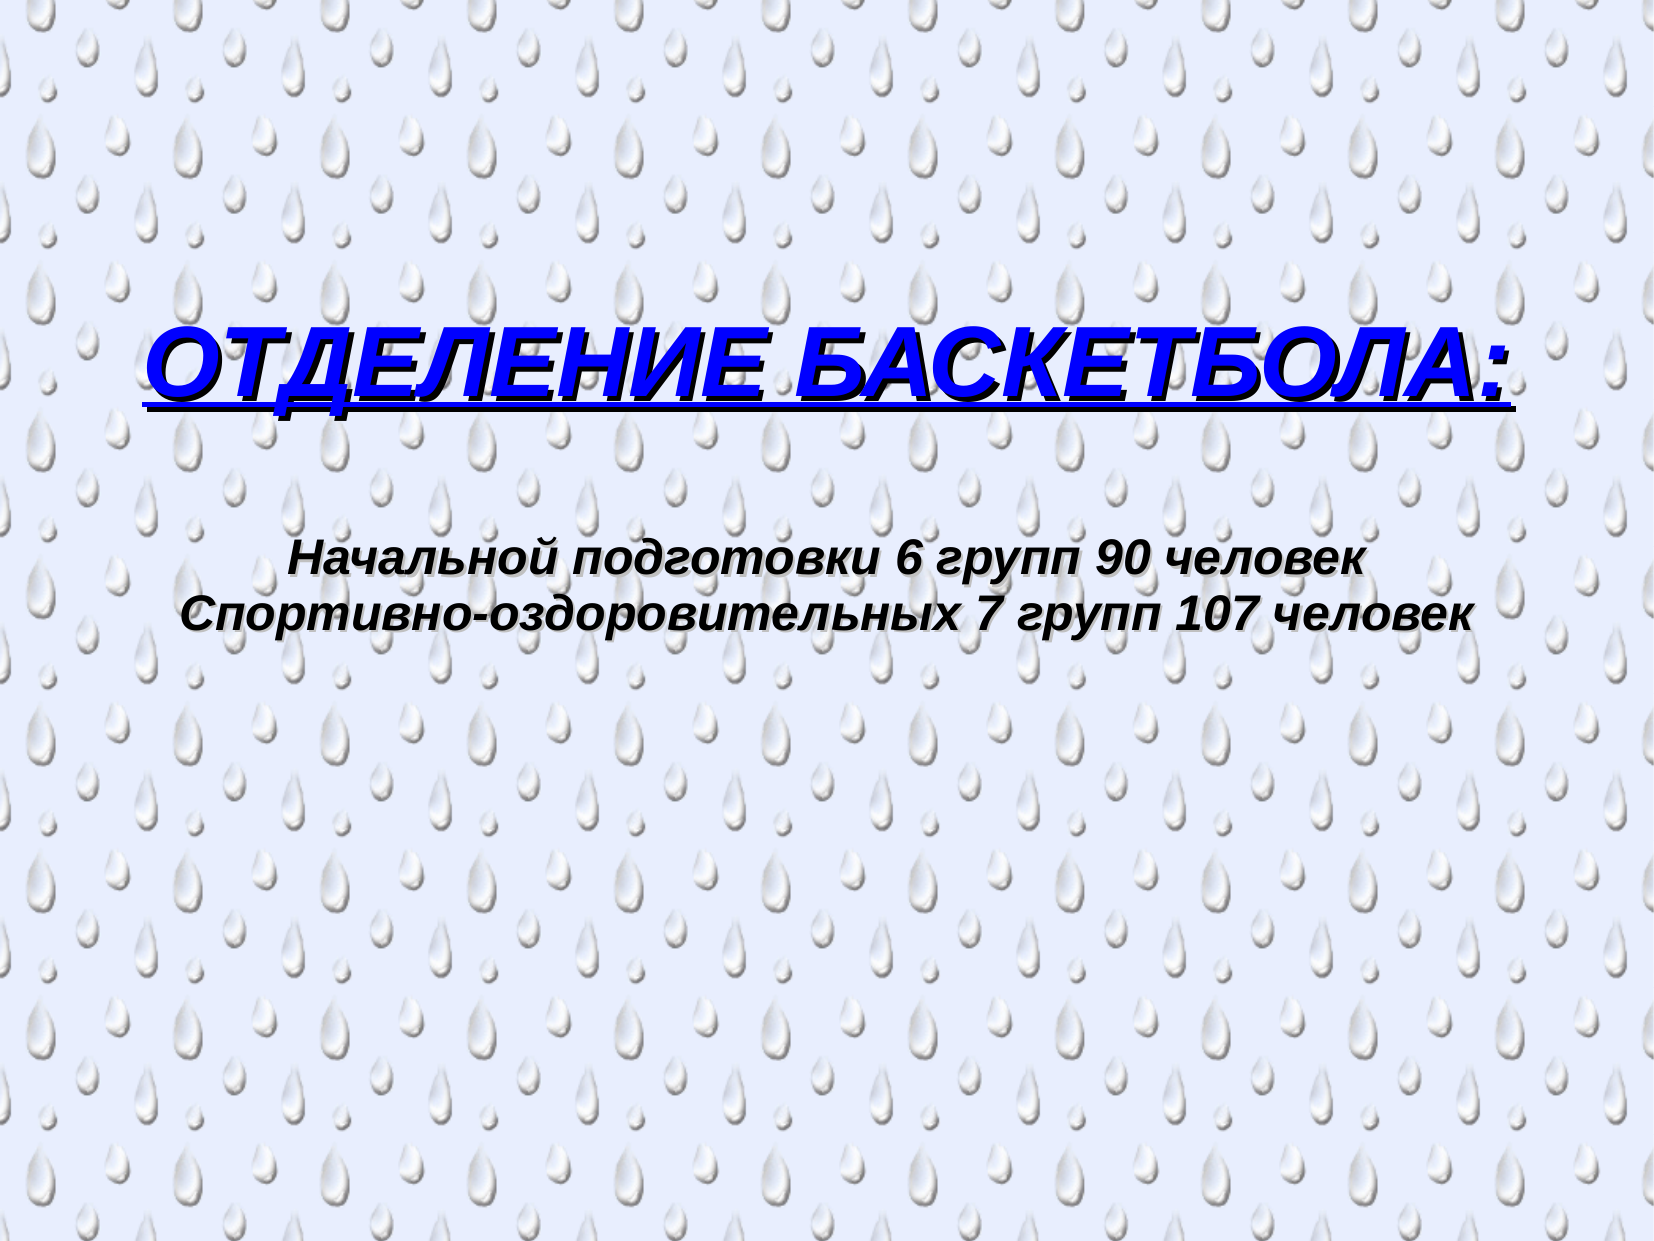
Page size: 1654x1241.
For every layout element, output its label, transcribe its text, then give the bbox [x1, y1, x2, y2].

subtitle ОТДЕЛЕНИЕ БАСКЕТБОЛА: Начальной подготовки 6 групп 90 человек Спортивно-оздоровительных 7 групп 107 человек [82, 49, 1571, 1010]
picture [0, 0, 1654, 1241]
